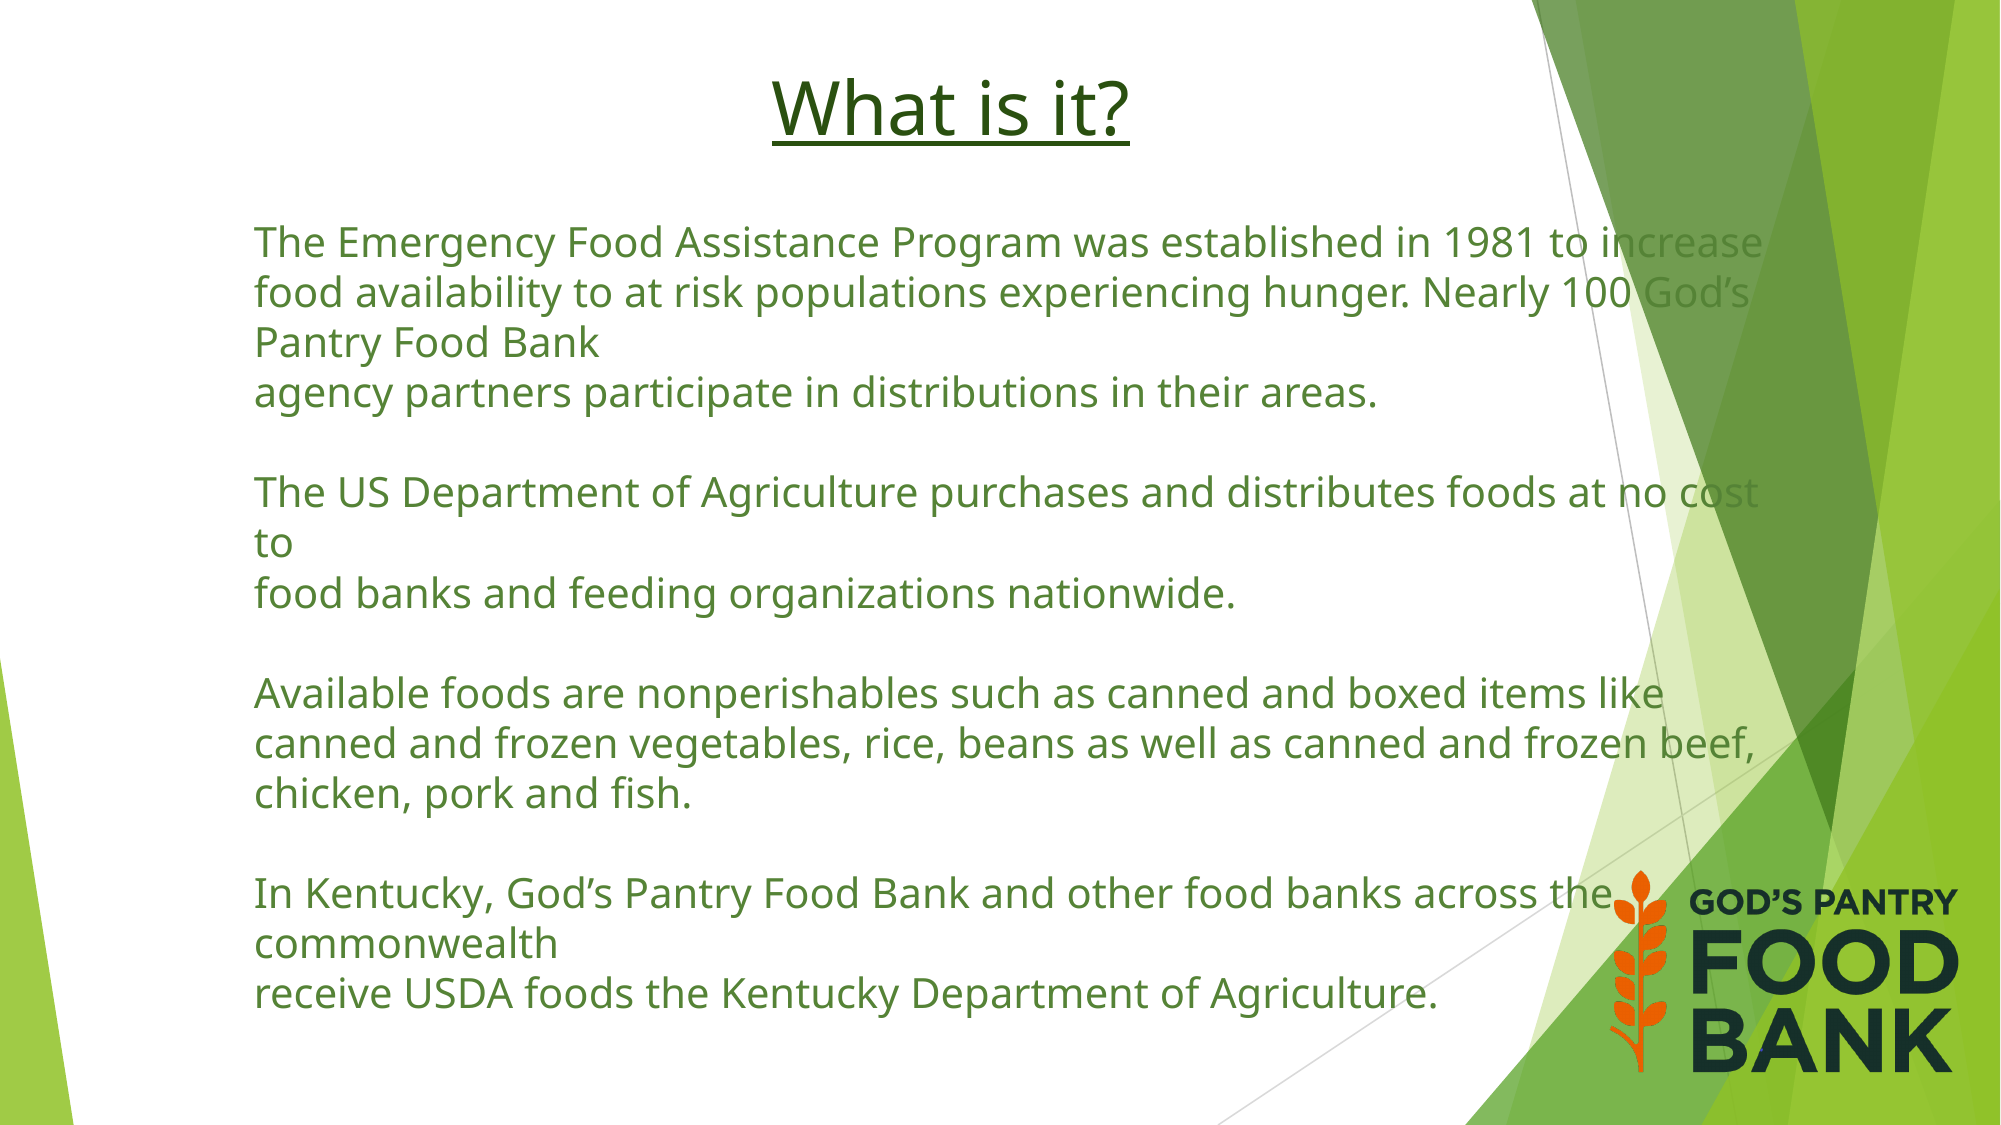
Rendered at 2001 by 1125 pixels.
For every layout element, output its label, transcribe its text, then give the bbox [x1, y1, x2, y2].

text_box What is it? [44, 52, 1858, 159]
text_box The Emergency Food Assistance Program was established in 1981 to increase food availability to at risk populations experiencing hunger. Nearly 100 God’s Pantry Food Bank agency partners participate in distributions in their areas. The US Department of Agriculture purchases and distributes foods at no cost to food banks and feeding organizations nationwide. Available foods are nonperishables such as canned and boxed items like canned and frozen vegetables, rice, beans as well as canned and frozen beef, chicken, pork and fish. In Kentucky, God’s Pantry Food Bank and other food banks across the commonwealth receive USDA foods the Kentucky Department of Agriculture. [238, 208, 1820, 1123]
picture [1608, 867, 1959, 1074]
